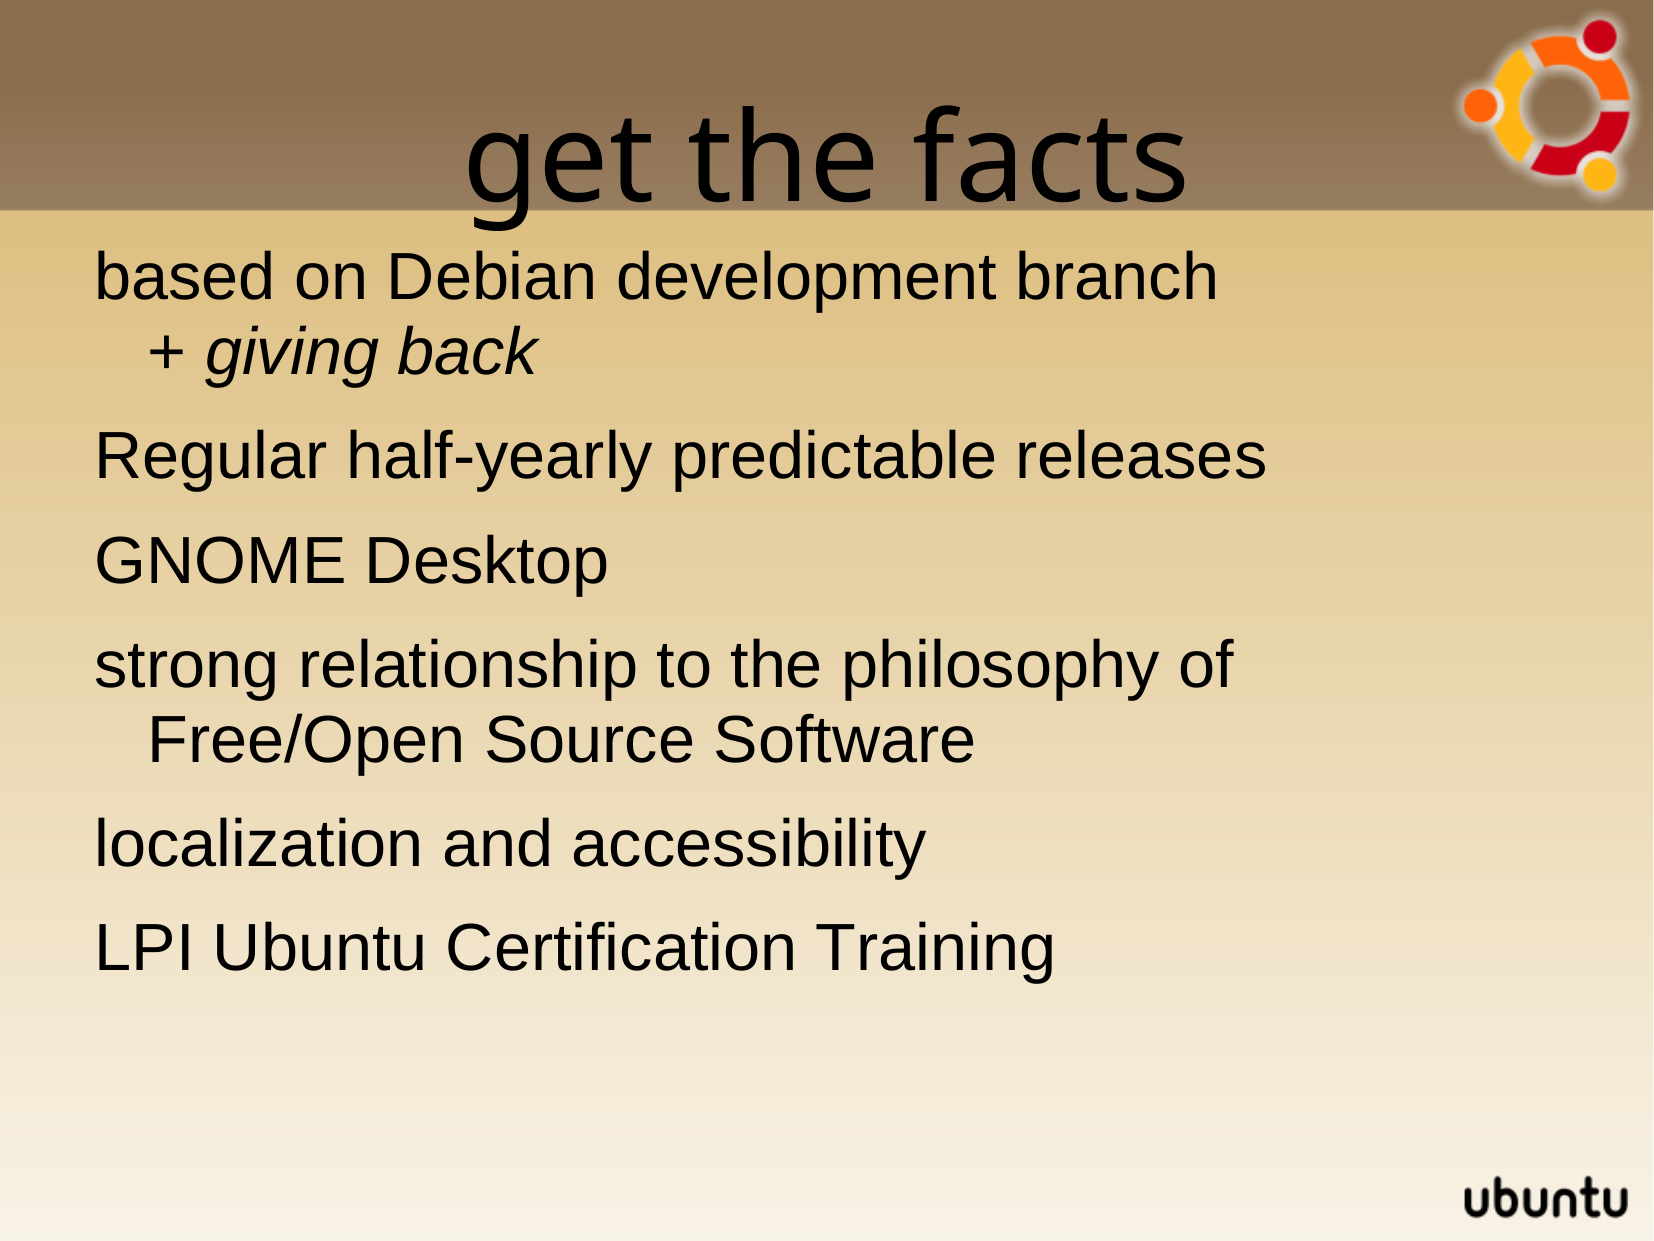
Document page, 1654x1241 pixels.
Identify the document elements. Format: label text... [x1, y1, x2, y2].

list based on Debian development branch + giving back Regular half-yearly predictable releases GNOME Desktop strong relationship to the philosophy of Free/Open Source Software localization and accessibility LPI Ubuntu Certification Training [76, 239, 1565, 1182]
title get the facts [82, 56, 1571, 250]
picture [0, 0, 1654, 1241]
